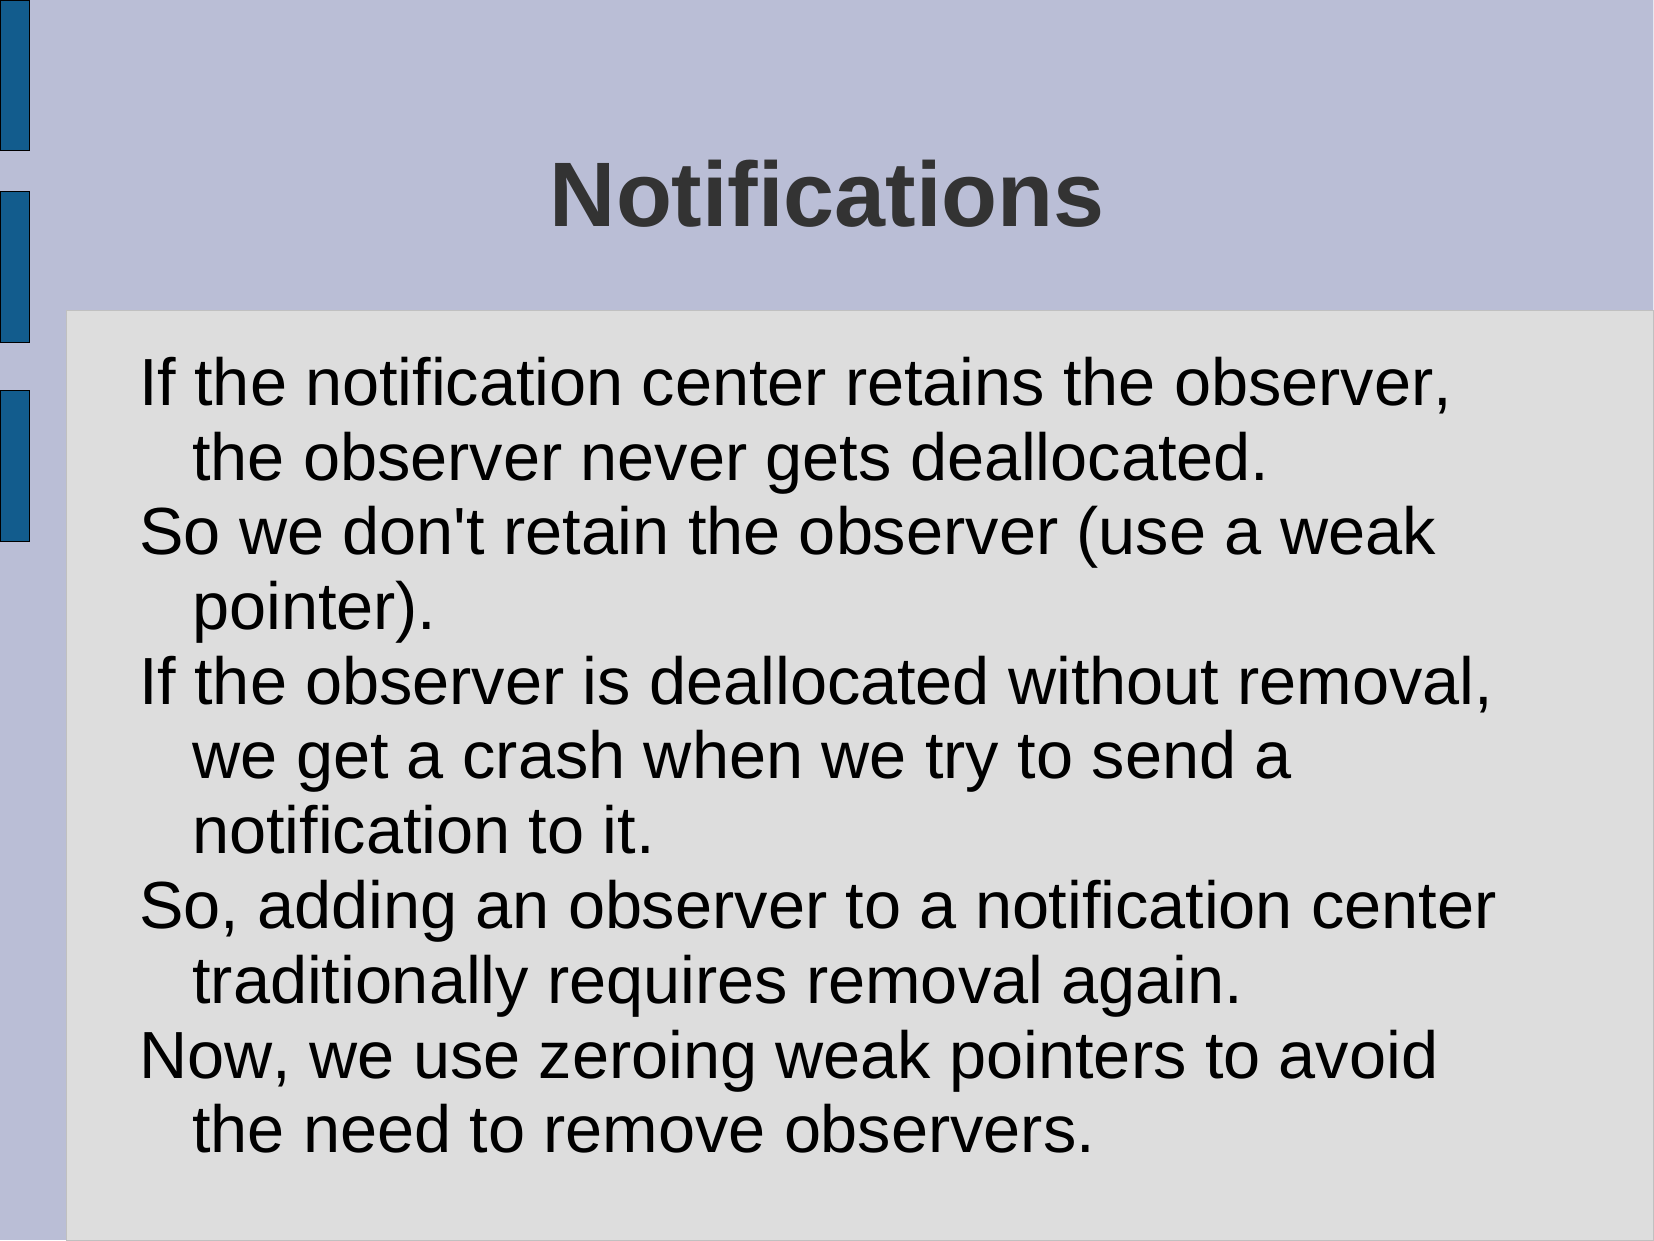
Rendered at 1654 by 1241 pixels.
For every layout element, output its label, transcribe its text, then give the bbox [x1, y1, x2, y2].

list If the notification center retains the observer, the observer never gets deallocated. So we don't retain the observer (use a weak pointer). If the observer is deallocated without removal, we get a crash when we try to send a notification to it. So, adding an observer to a notification center traditionally requires removal again. Now, we use zeroing weak pointers to avoid the need to remove observers. [121, 344, 1534, 1190]
title Notifications [121, 91, 1534, 299]
